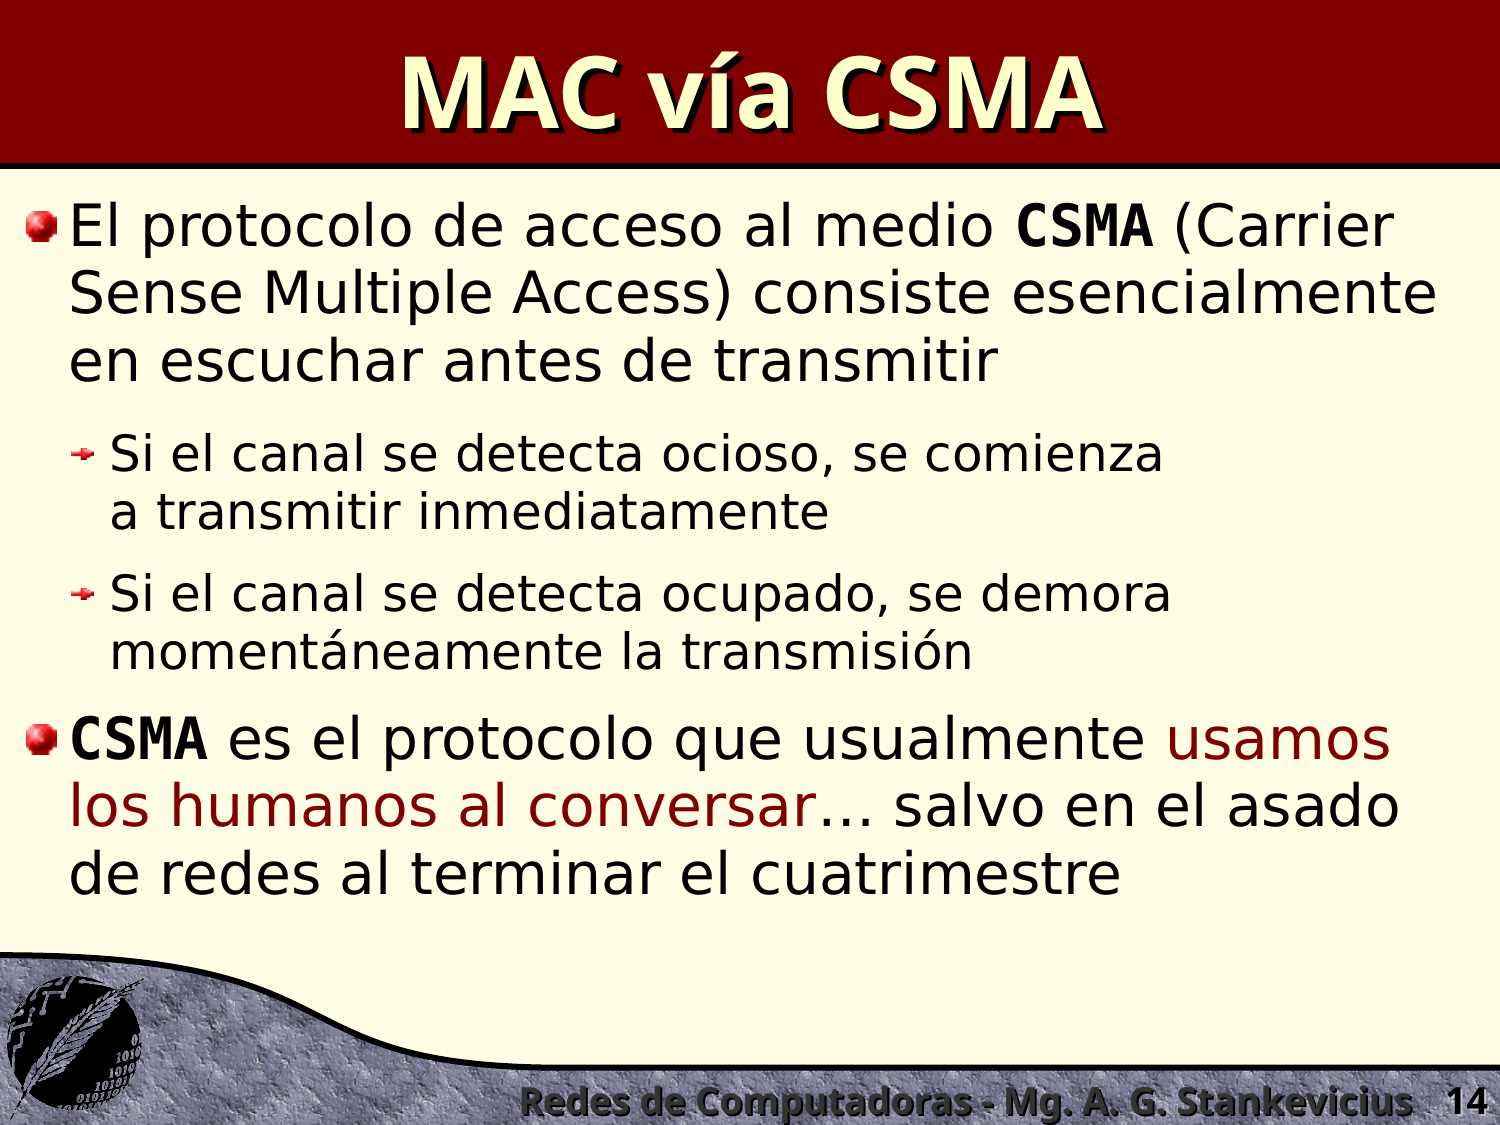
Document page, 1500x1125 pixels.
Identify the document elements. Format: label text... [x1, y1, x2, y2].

picture [1047, 1100, 1054, 1110]
title MAC vía CSMA [15, 5, 1485, 160]
list El protocolo de acceso al medio CSMA (Carrier Sense Multiple Access) consiste esencialmente en escuchar antes de transmitir Si el canal se detecta ocioso, se comienza a transmitir inmediatamente Si el canal se detecta ocupado, se demora momentáneamente la transmisión CSMA es el protocolo que usualmente usamos los humanos al conversar… salvo en el asado de redes al terminar el cuatrimestre [11, 192, 1486, 921]
picture [0, 959, 1500, 1125]
picture [790, 1100, 795, 1110]
